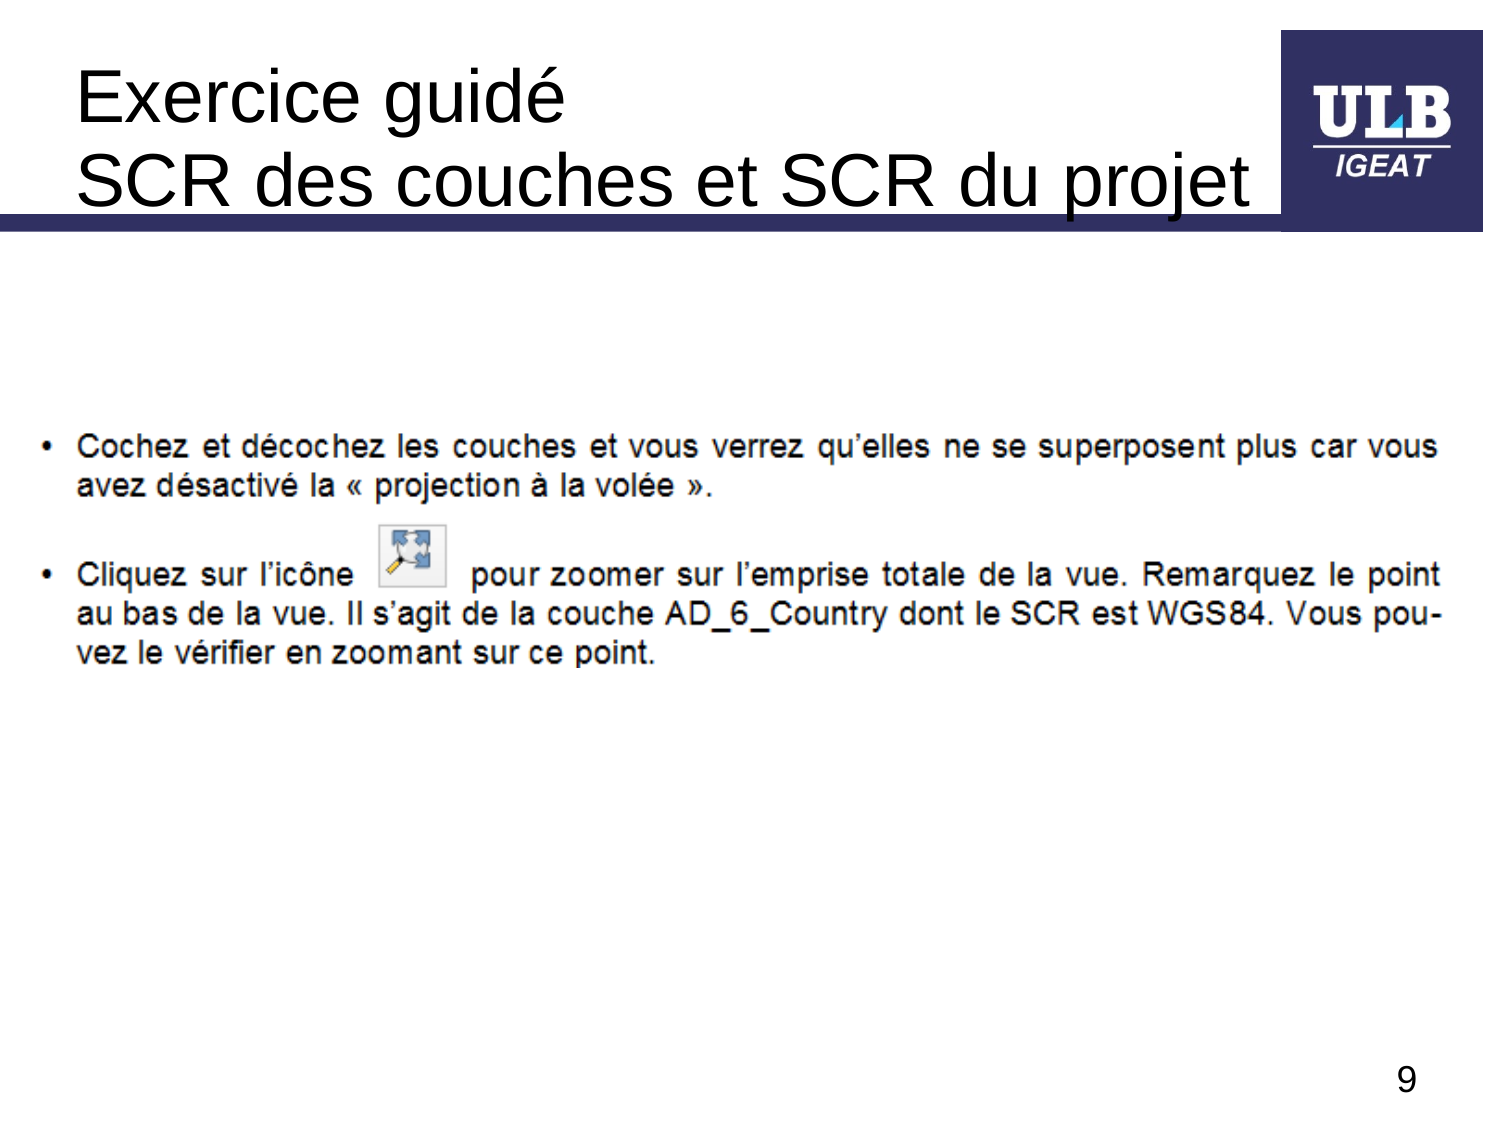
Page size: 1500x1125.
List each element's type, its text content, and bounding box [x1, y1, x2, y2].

picture [23, 419, 1470, 668]
picture [1281, 30, 1483, 232]
title Exercice guidé SCR des couches et SCR du projet [75, 44, 1425, 233]
